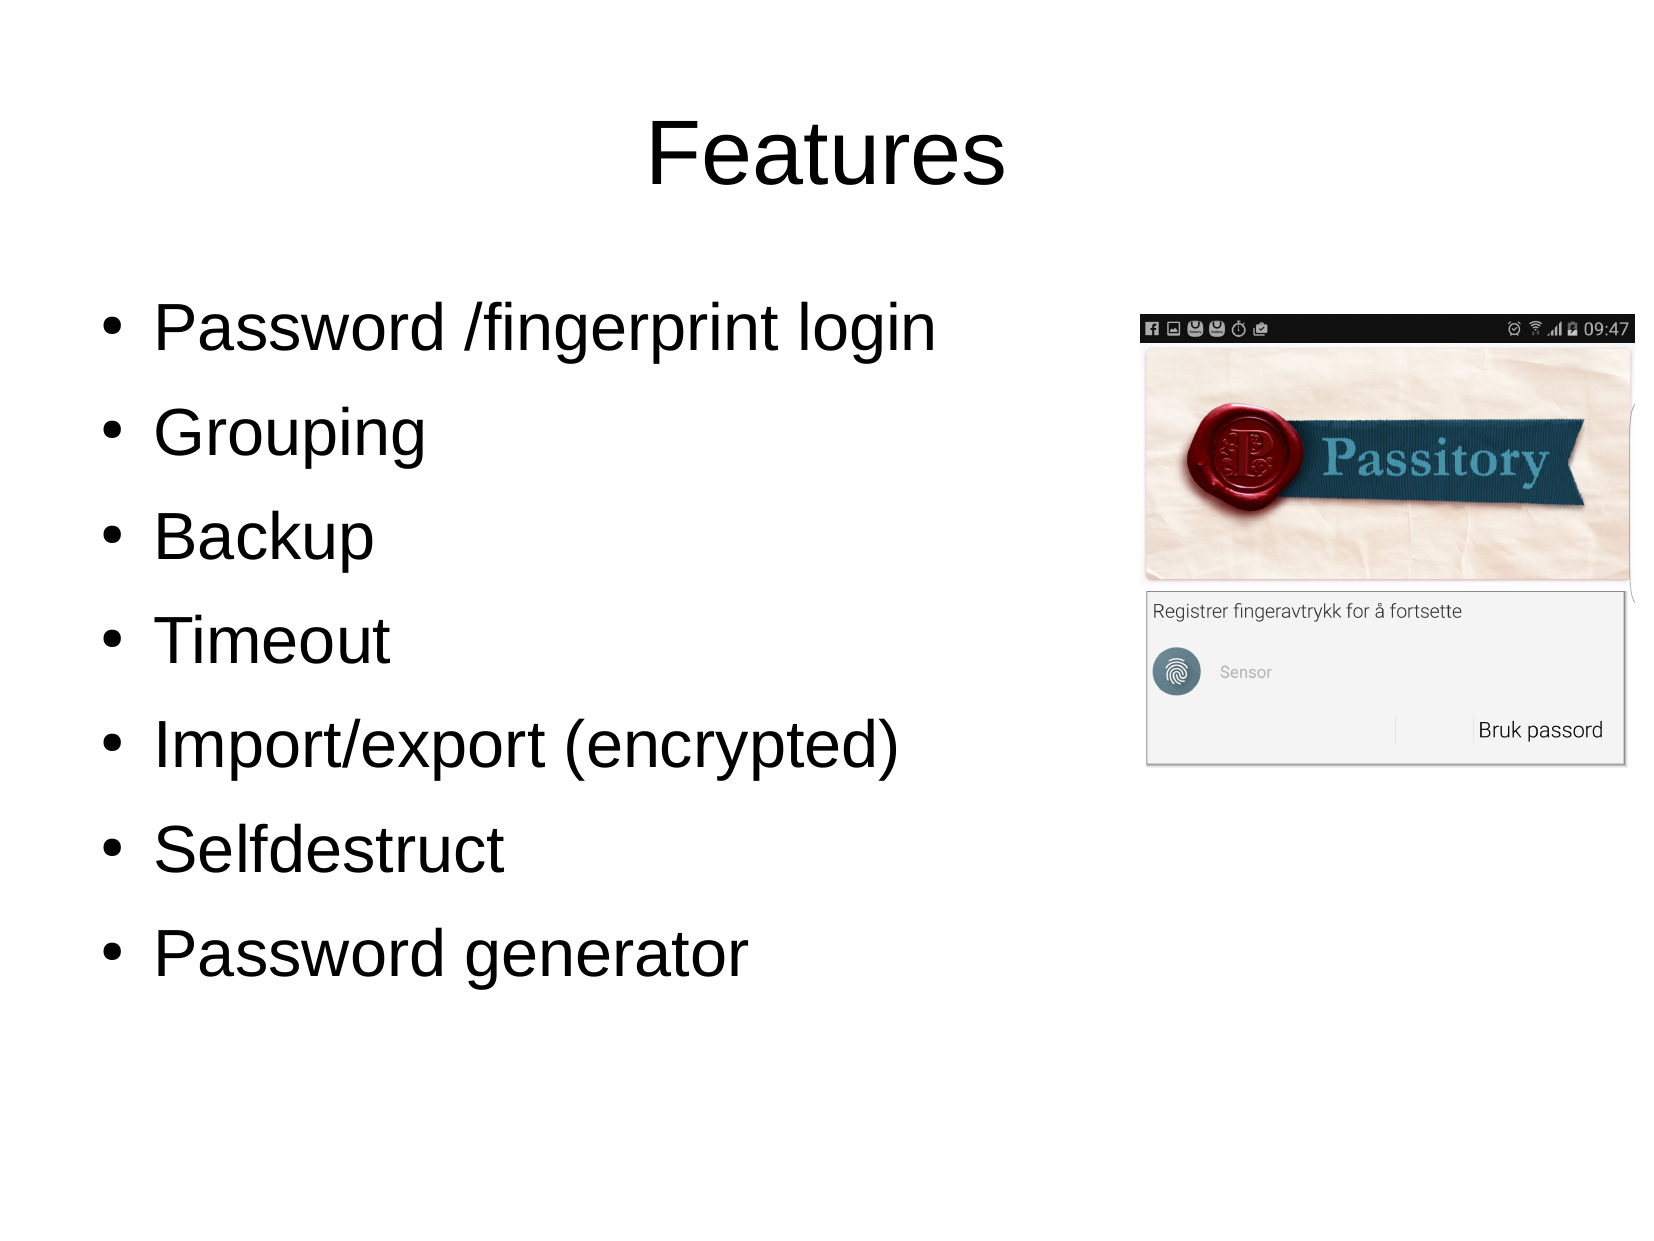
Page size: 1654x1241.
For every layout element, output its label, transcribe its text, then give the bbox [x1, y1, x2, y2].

title Features [82, 49, 1571, 257]
list Password /fingerprint login Grouping Backup Timeout Import/export (encrypted) Selfdestruct Password generator [82, 290, 1571, 1010]
picture [1140, 314, 1635, 1194]
